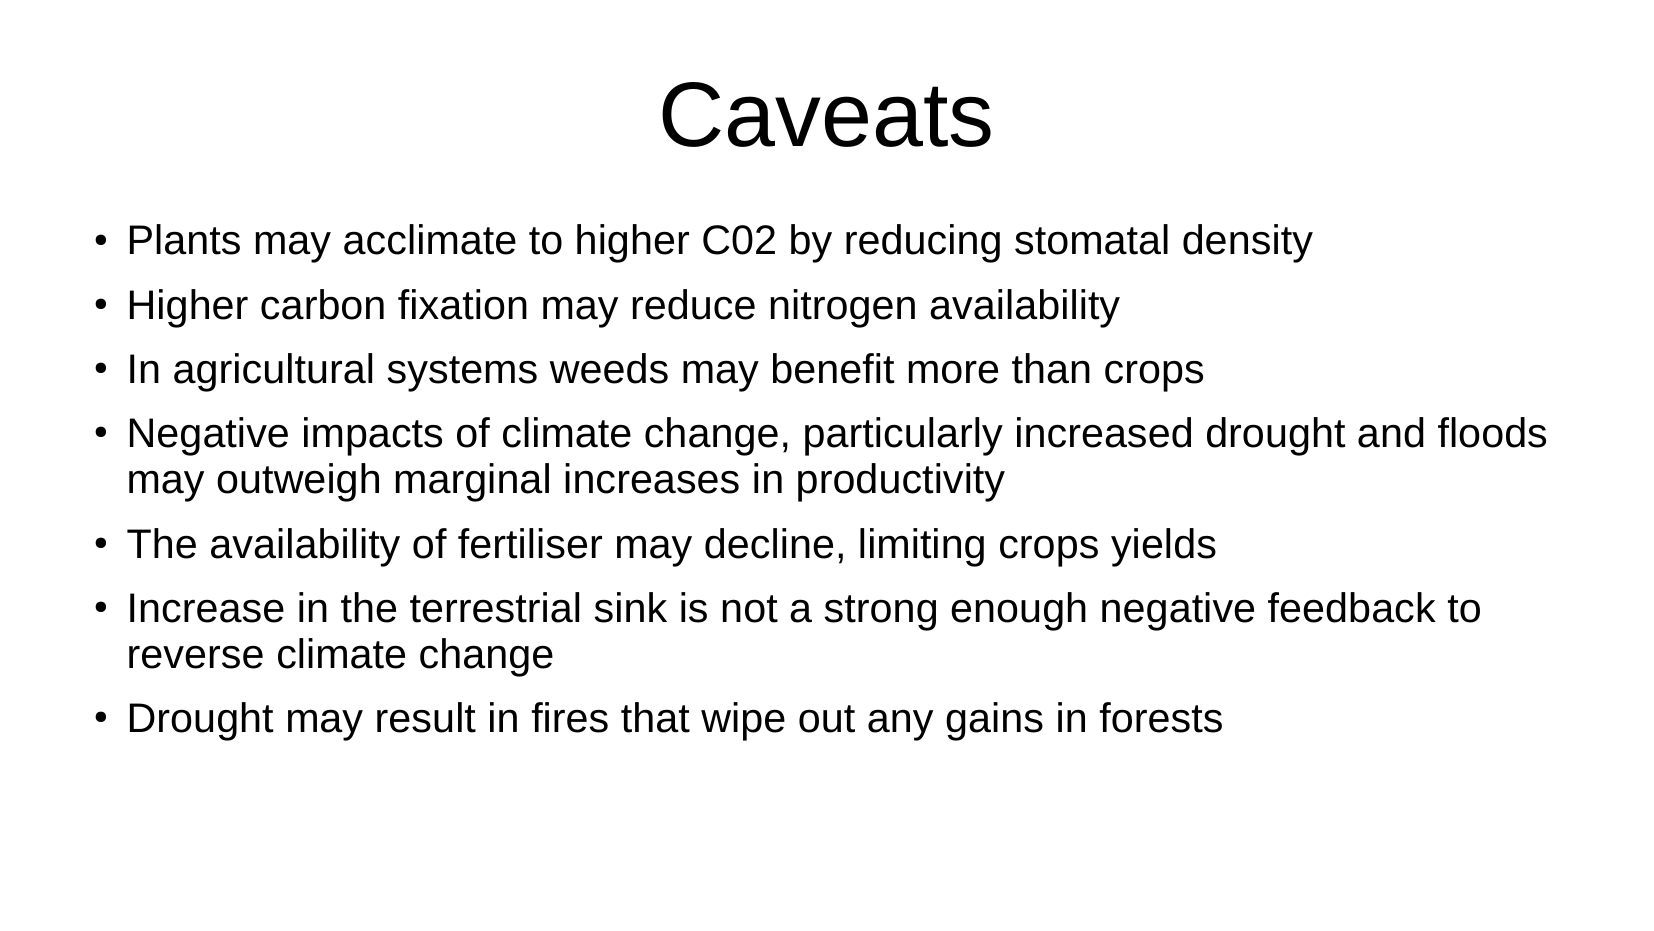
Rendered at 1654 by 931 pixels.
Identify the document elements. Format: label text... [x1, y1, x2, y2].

title Caveats [82, 37, 1571, 193]
list Plants may acclimate to higher C02 by reducing stomatal density Higher carbon fixation may reduce nitrogen availability In agricultural systems weeds may benefit more than crops Negative impacts of climate change, particularly increased drought and floods may outweigh marginal increases in productivity The availability of fertiliser may decline, limiting crops yields Increase in the terrestrial sink is not a strong enough negative feedback to reverse climate change Drought may result in fires that wipe out any gains in forests [82, 217, 1571, 758]
